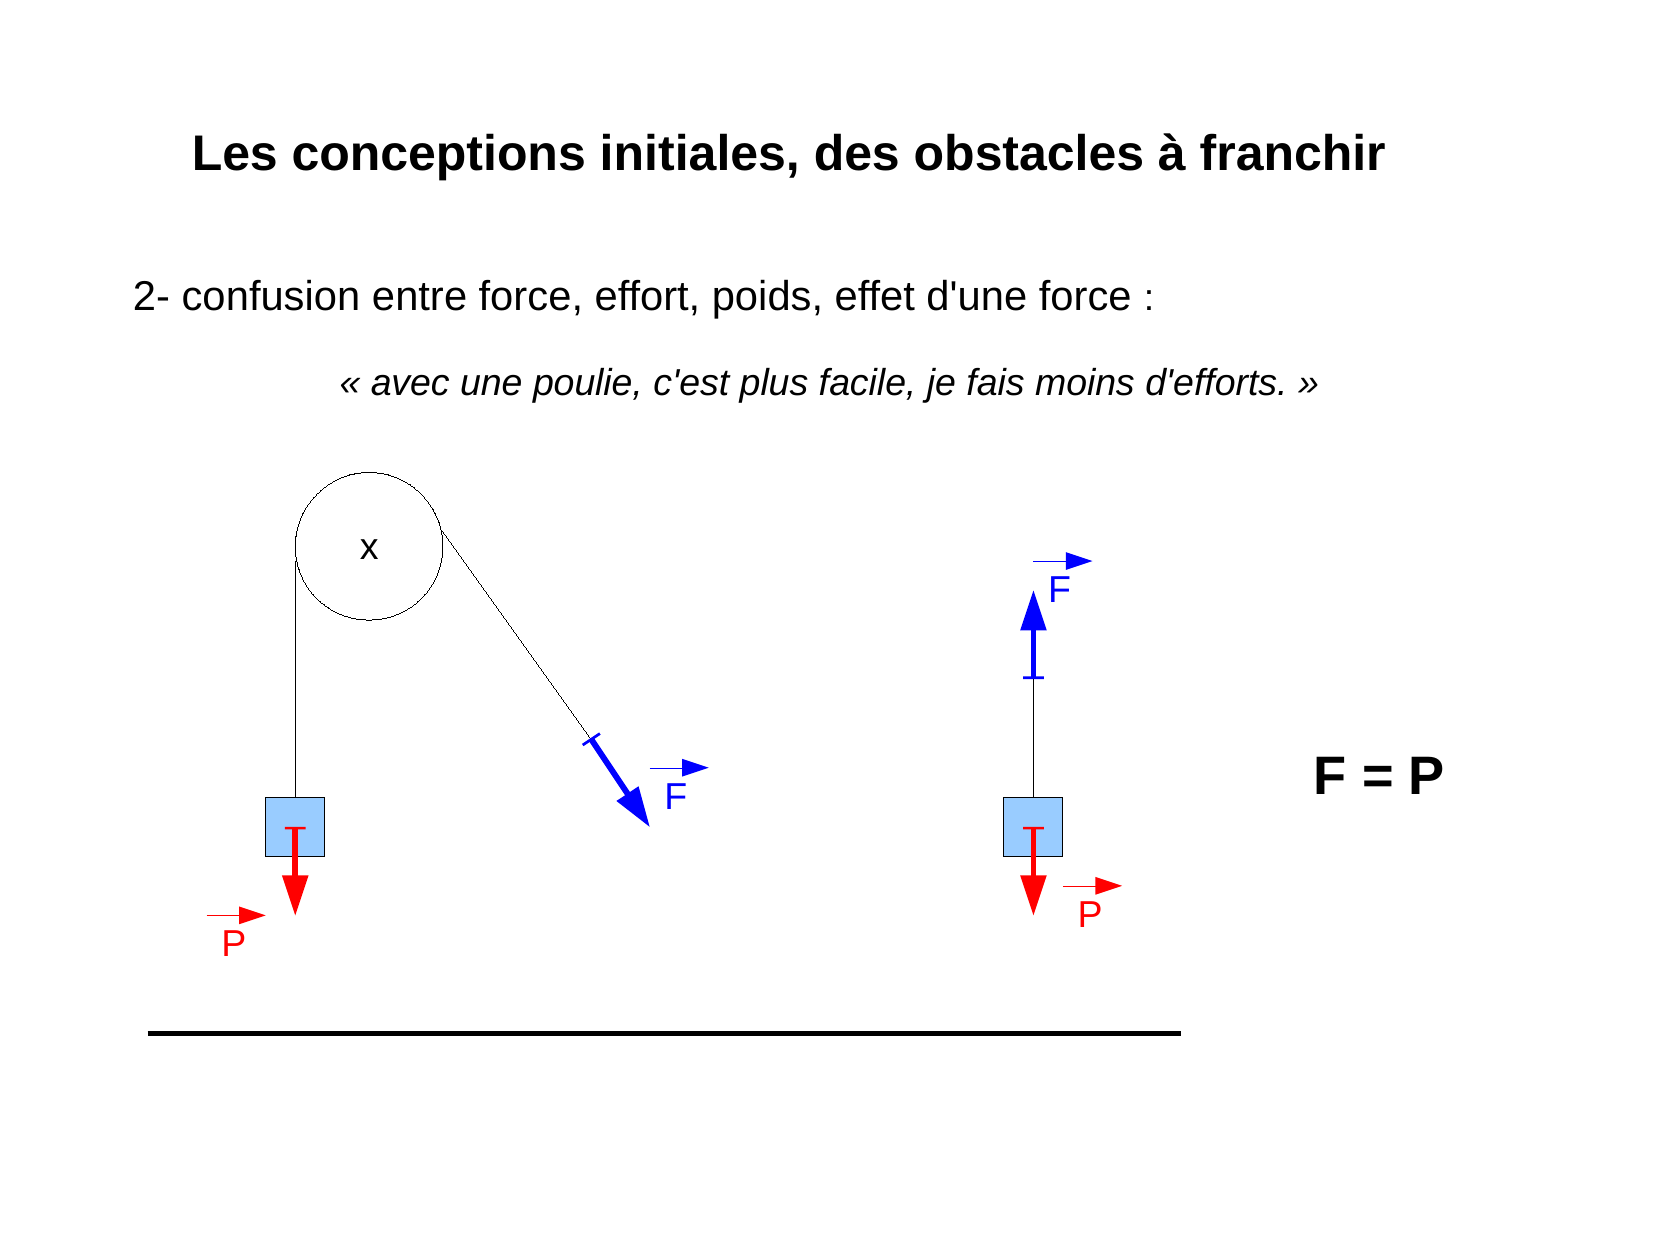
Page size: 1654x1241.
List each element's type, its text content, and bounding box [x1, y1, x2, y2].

text_box [265, 797, 325, 857]
text_box [1003, 797, 1063, 857]
text_box Les conceptions initiales, des obstacles à franchir [177, 118, 1506, 190]
text_box P [1062, 885, 1152, 943]
text_box F [649, 767, 739, 827]
text_box x [295, 472, 443, 621]
text_box 2- confusion entre force, effort, poids, effet d'une force : [118, 265, 1536, 328]
text_box F = P [1299, 738, 1654, 814]
text_box F [1033, 562, 1093, 618]
text_box P [206, 915, 296, 1002]
text_box « avec une poulie, c'est plus facile, je fais moins d'efforts. » [324, 354, 1565, 454]
